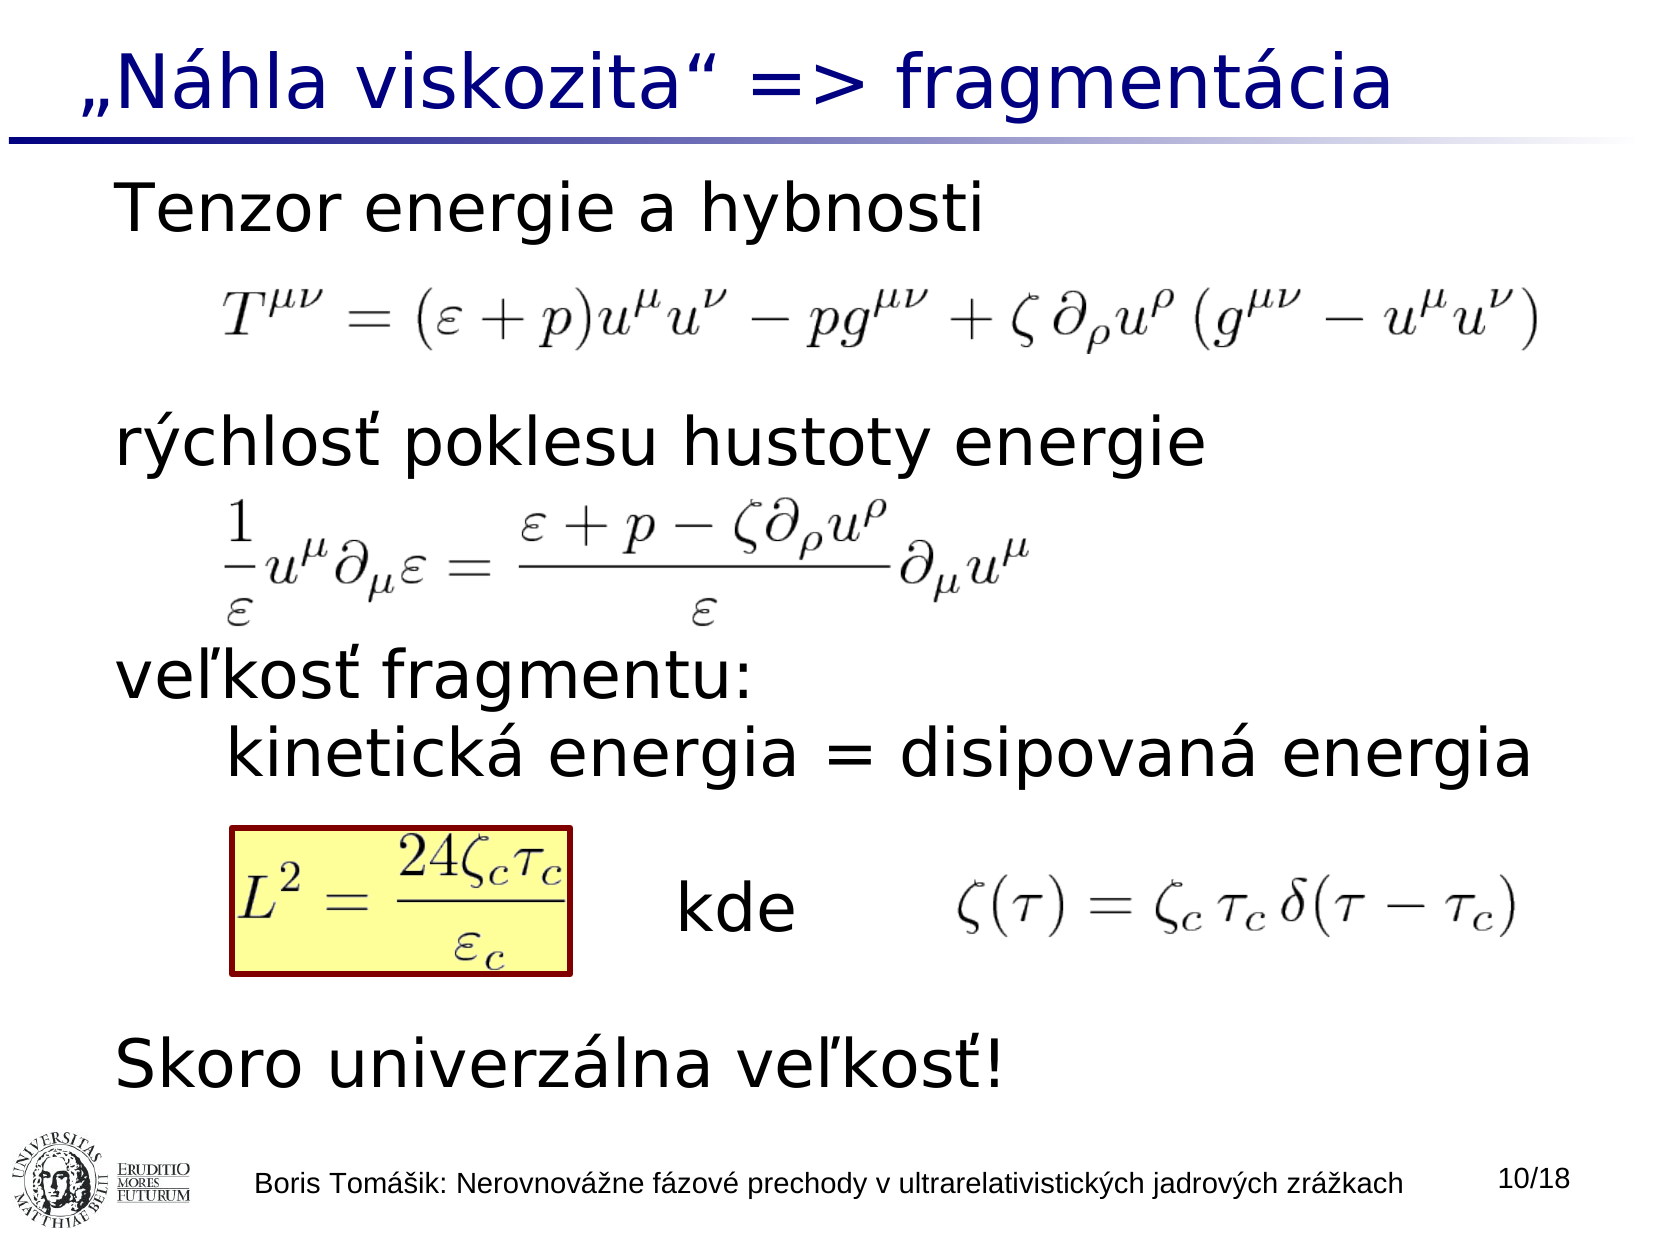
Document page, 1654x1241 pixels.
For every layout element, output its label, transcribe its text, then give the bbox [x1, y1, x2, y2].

picture [12, 1132, 190, 1228]
title „Náhla viskozita“ => fragmentácia [75, 17, 1565, 149]
picture [223, 496, 1037, 628]
picture [234, 830, 568, 972]
picture [951, 873, 1522, 939]
picture [220, 286, 1545, 354]
subtitle Tenzor energie a hybnosti rýchlosť poklesu hustoty energie veľkosť fragmentu: kinetická energia = disipovaná energia kde Skoro univerzálna veľkosť! [79, 164, 1568, 1109]
